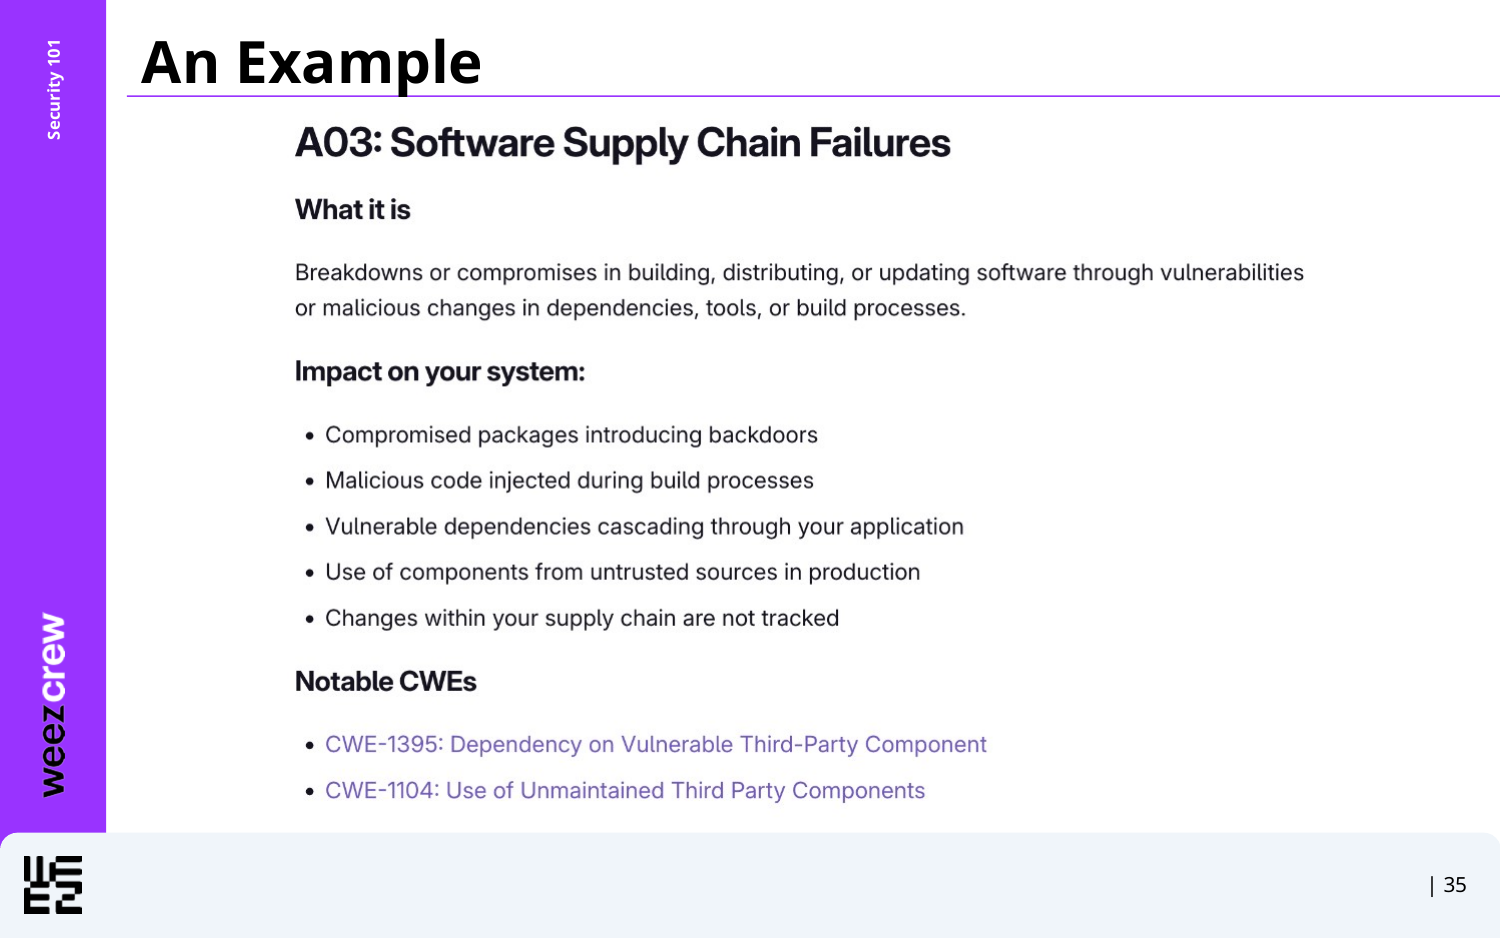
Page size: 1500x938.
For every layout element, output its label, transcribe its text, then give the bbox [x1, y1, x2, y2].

title An Example [126, 24, 1480, 97]
title Security 101 [0, 24, 107, 497]
picture [287, 112, 1313, 826]
picture [24, 856, 82, 914]
picture [43, 612, 65, 798]
slide_number | <number> [1393, 850, 1482, 922]
